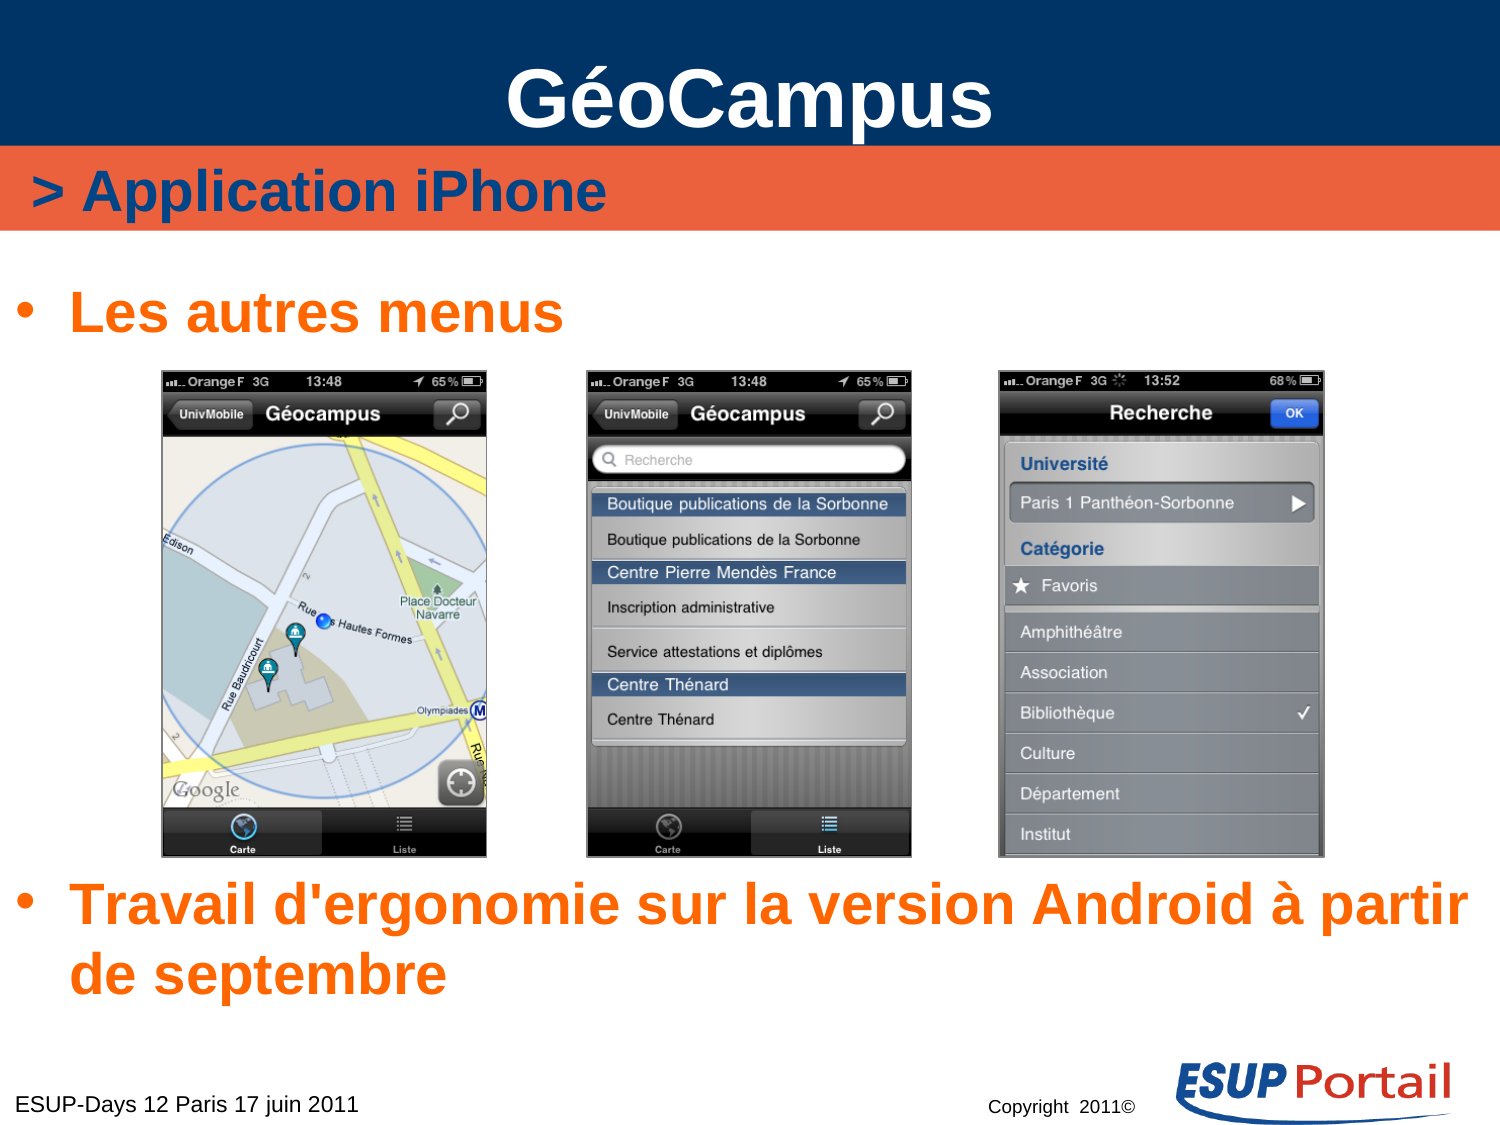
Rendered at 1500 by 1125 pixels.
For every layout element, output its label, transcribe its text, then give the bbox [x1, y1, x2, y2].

text_box > Application iPhone [0, 145, 1500, 231]
picture [1000, 371, 1324, 857]
picture [162, 372, 486, 857]
text_box GéoCampus [0, 0, 1500, 145]
picture [587, 372, 911, 857]
picture [1175, 1074, 1451, 1125]
text_box Les autres menus Travail d'ergonomie sur la version Android à partir de septembre [0, 231, 1500, 1074]
text_box ESUP-Days 12 Paris 17 juin 2011 [0, 1074, 632, 1125]
